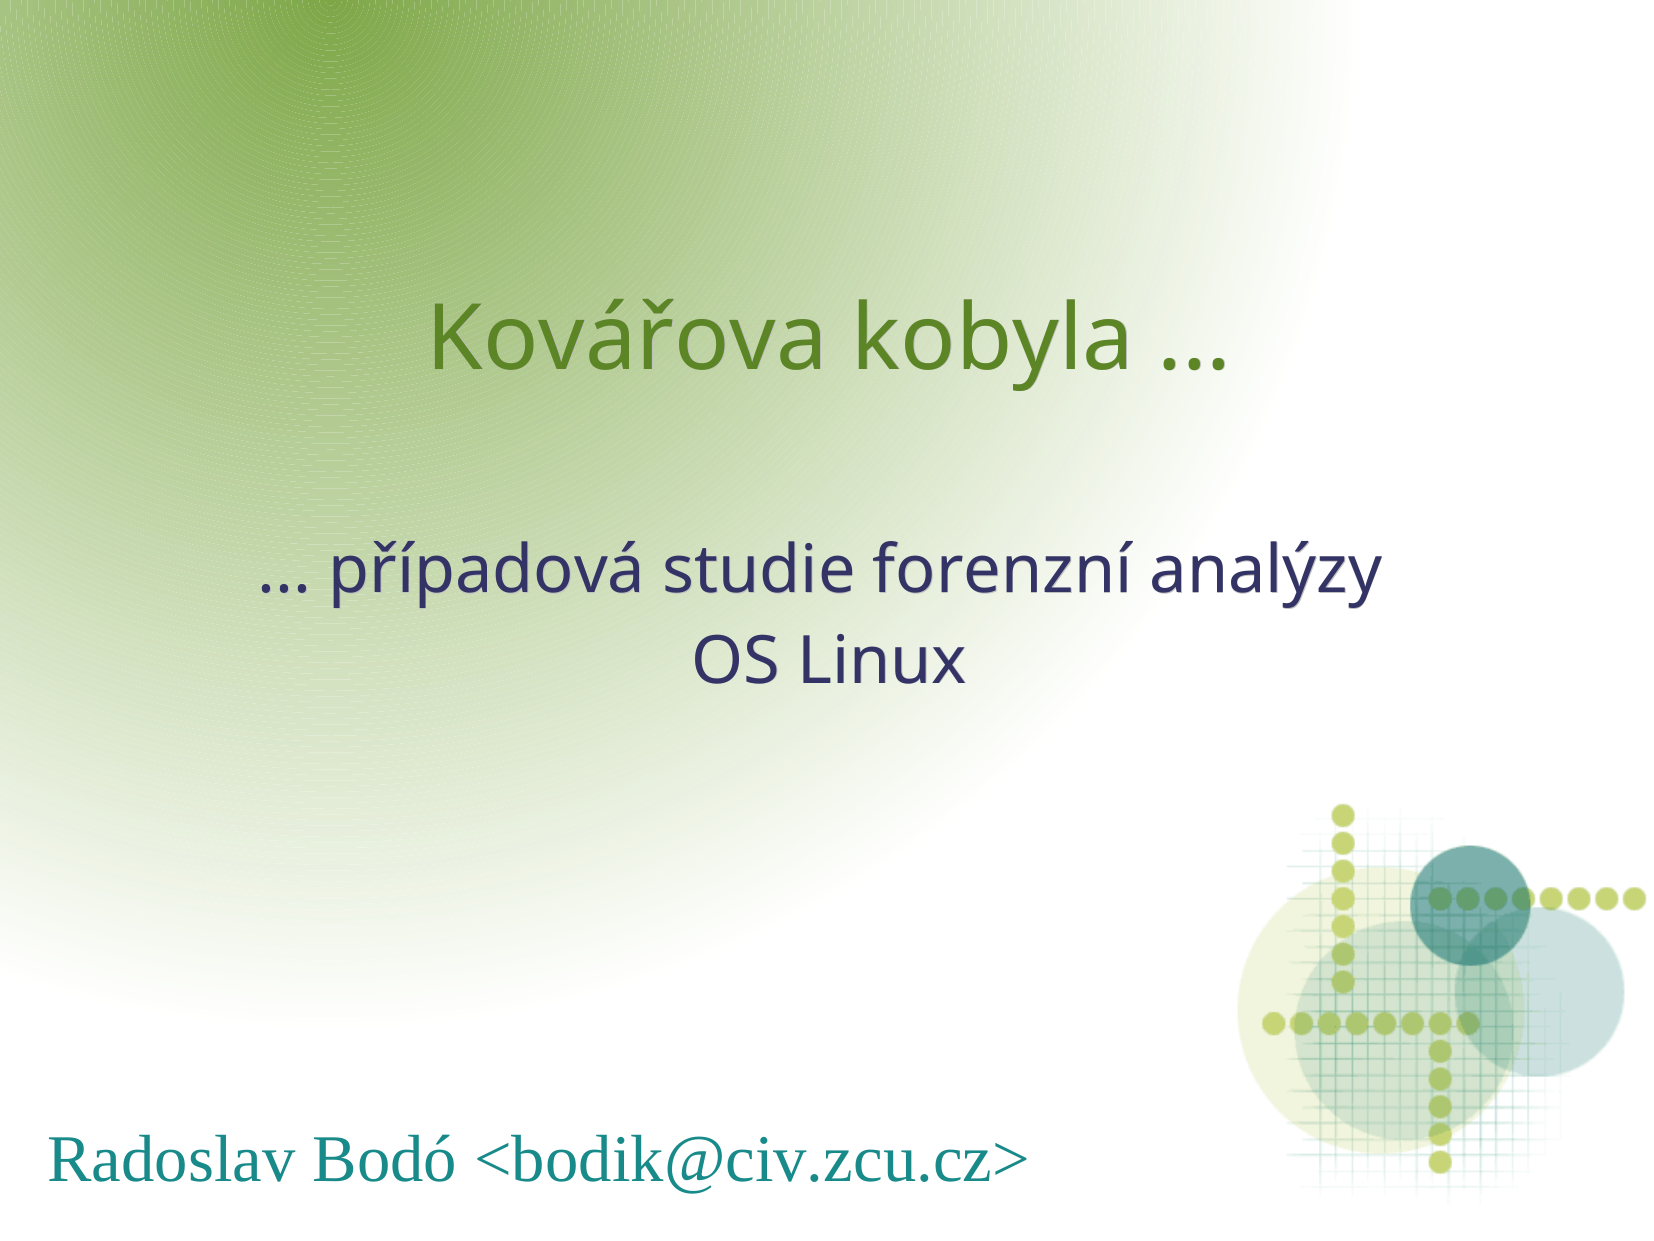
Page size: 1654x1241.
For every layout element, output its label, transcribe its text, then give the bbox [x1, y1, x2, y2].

title Kovářova kobyla ... ... případová studie forenzní analýzy OS Linux [123, 302, 1536, 672]
list Radoslav Bodó <bodik@civ.zcu.cz> [29, 1122, 1359, 1211]
picture [1224, 792, 1654, 1211]
